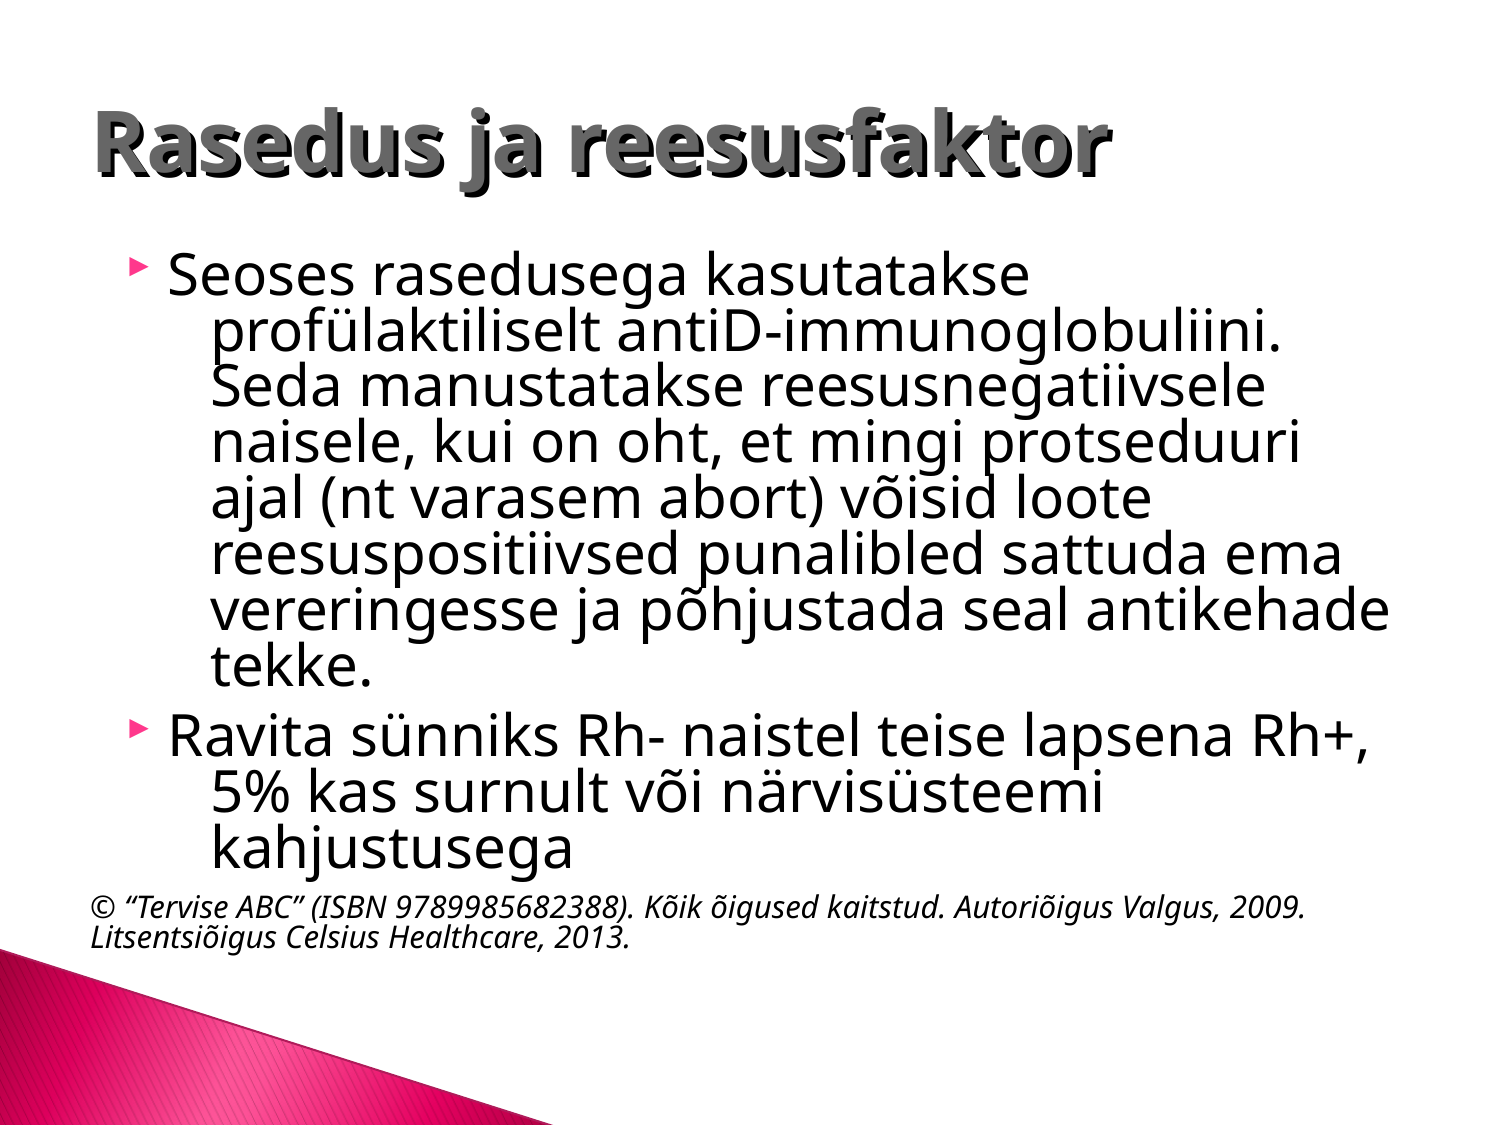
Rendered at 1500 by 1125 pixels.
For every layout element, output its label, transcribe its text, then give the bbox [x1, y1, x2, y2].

list Seoses rasedusega kasutatakse profülaktiliselt antiD-immunoglobuliini. Seda manustatakse reesusnegatiivsele naisele, kui on oht, et mingi protseduuri ajal (nt varasem abort) võisid loote reesuspositiivsed punalibled sattuda ema vereringesse ja põhjustada seal antikehade tekke. Ravita sünniks Rh- naistel teise lapsena Rh+, 5% kas surnult või närvisüsteemi kahjustusega © “Tervise ABC” (ISBN 9789985682388). Kõik õigused kaitstud. Autoriõigus Valgus, 2009. Litsentsiõigus Celsius Healthcare, 2013. [75, 243, 1426, 986]
title Rasedus ja reesusfaktor [75, 45, 1426, 233]
